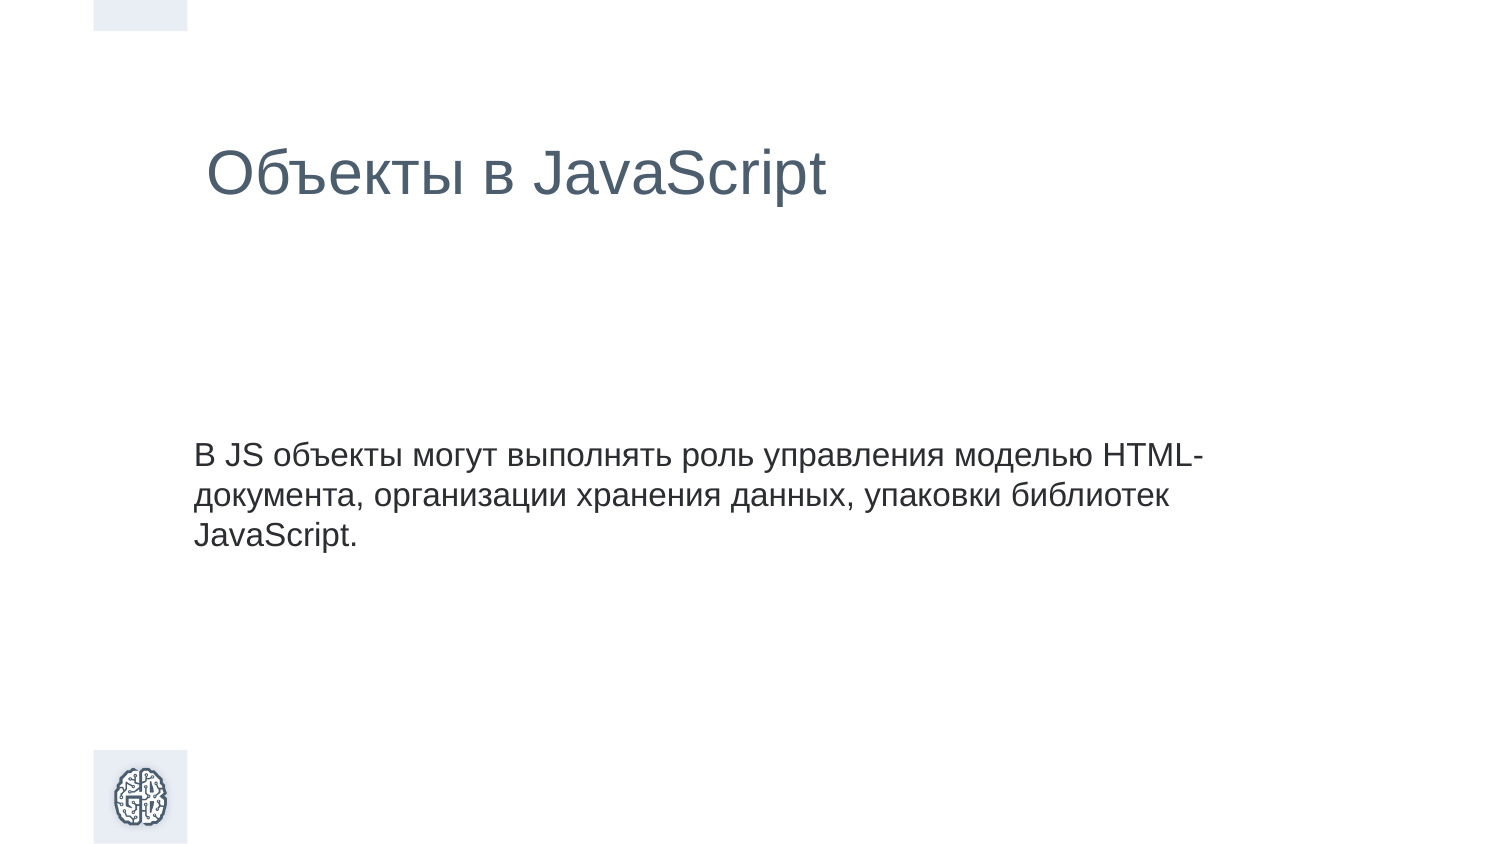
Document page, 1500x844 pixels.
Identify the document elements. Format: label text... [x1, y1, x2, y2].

title Объекты в JavaScript [186, 94, 1311, 244]
text_box В JS объекты могут выполнять роль управления моделью HTML-документа, организации хранения данных, упаковки библиотек JavaScript. [186, 318, 1311, 668]
picture [106, 760, 175, 834]
